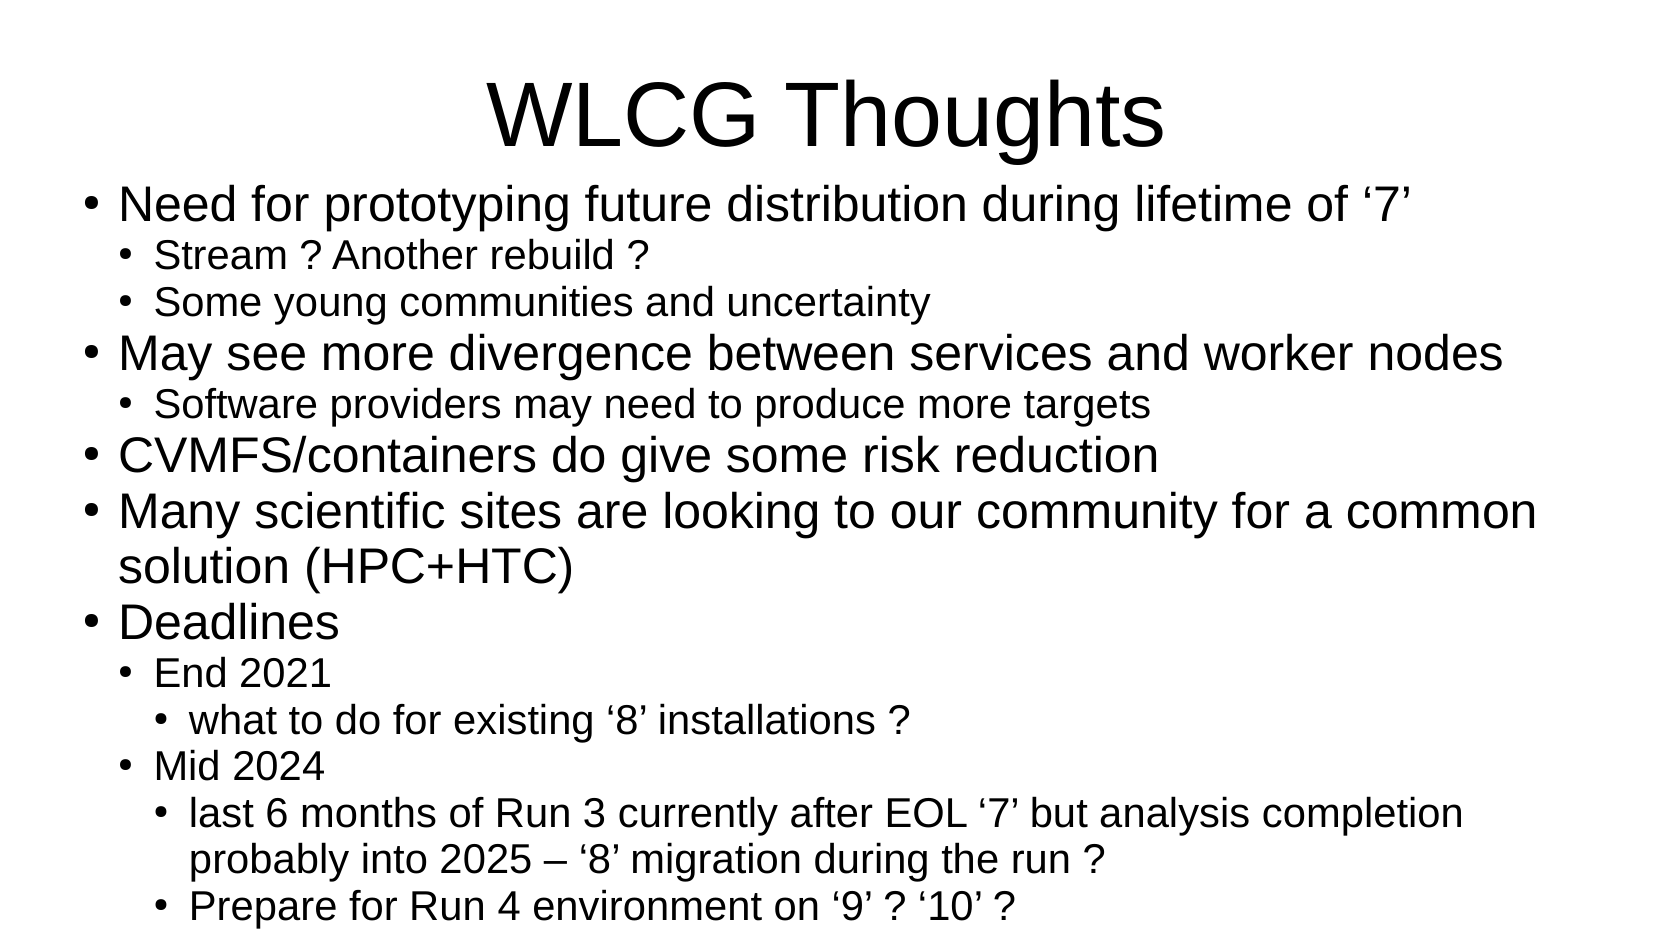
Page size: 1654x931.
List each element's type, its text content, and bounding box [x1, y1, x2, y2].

title WLCG Thoughts [82, 37, 1571, 176]
subtitle Need for prototyping future distribution during lifetime of ‘7’ Stream ? Another rebuild ? Some young communities and uncertainty May see more divergence between services and worker nodes Software providers may need to produce more targets CVMFS/containers do give some risk reduction Many scientific sites are looking to our community for a common solution (HPC+HTC) Deadlines End 2021 what to do for existing ‘8’ installations ? Mid 2024 last 6 months of Run 3 currently after EOL ‘7’ but analysis completion probably into 2025 – ‘8’ migration during the run ? Prepare for Run 4 environment on ‘9’ ? ‘10’ ? [82, 176, 1571, 930]
